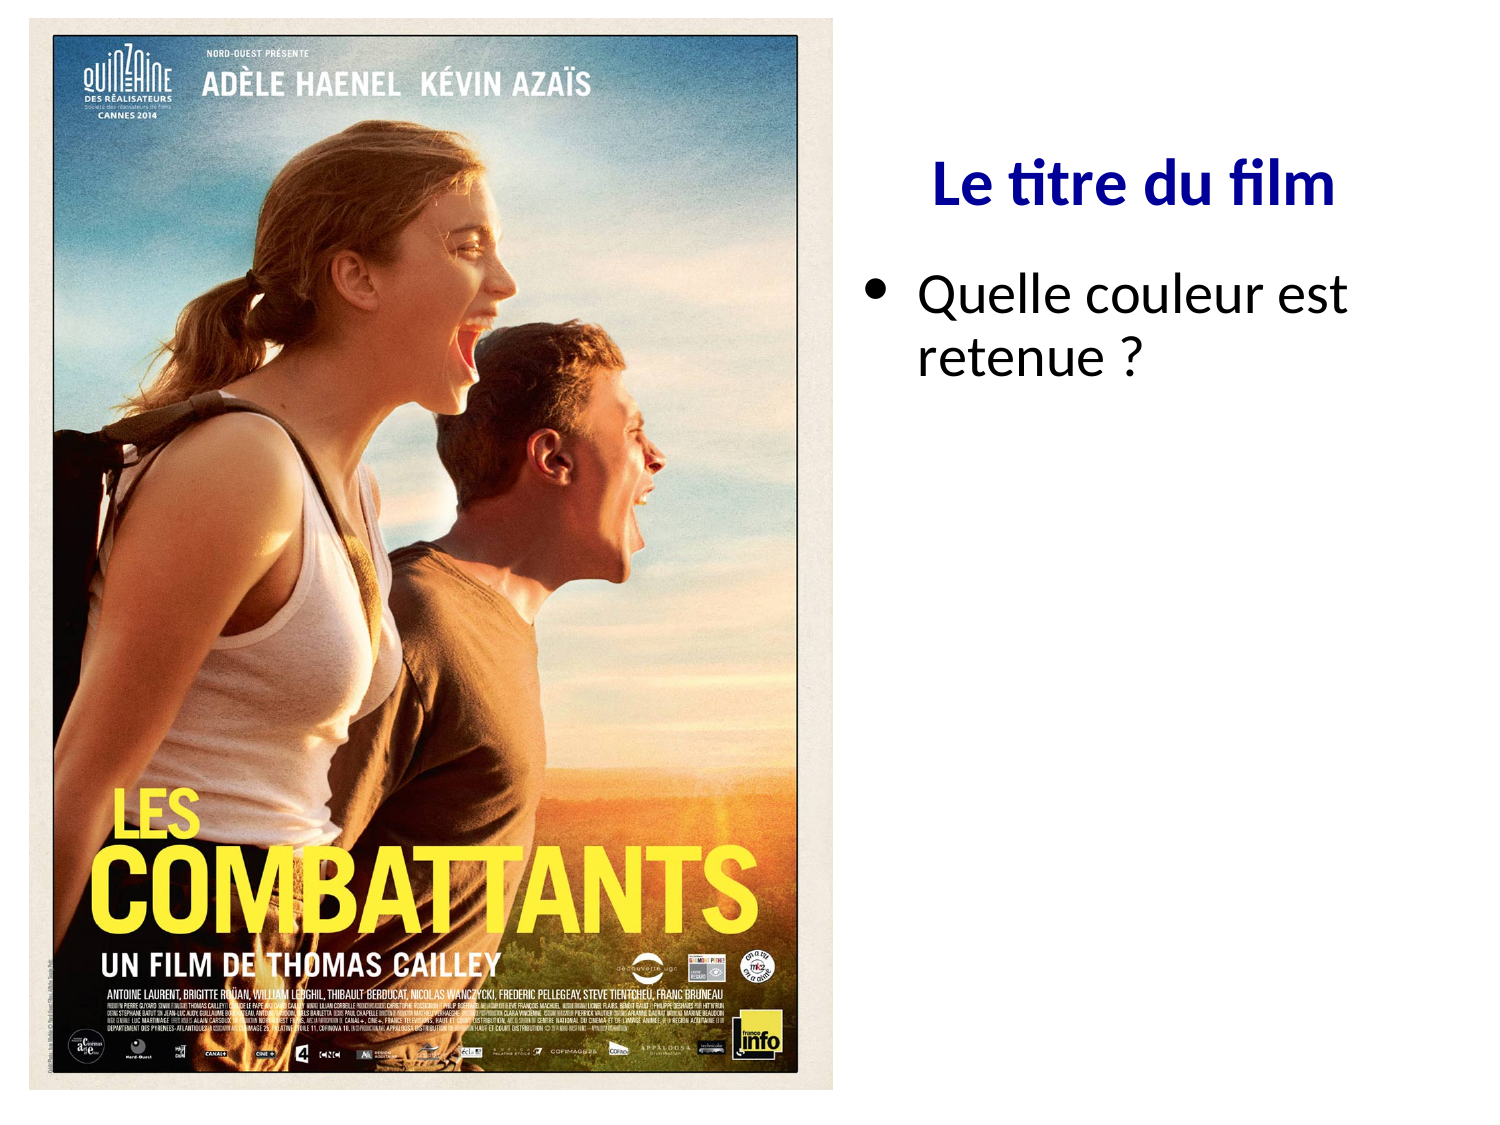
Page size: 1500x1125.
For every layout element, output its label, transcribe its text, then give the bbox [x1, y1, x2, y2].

picture [29, 18, 833, 1090]
title Le titre du film [844, 45, 1425, 233]
list Quelle couleur est retenue ? [846, 255, 1500, 1125]
